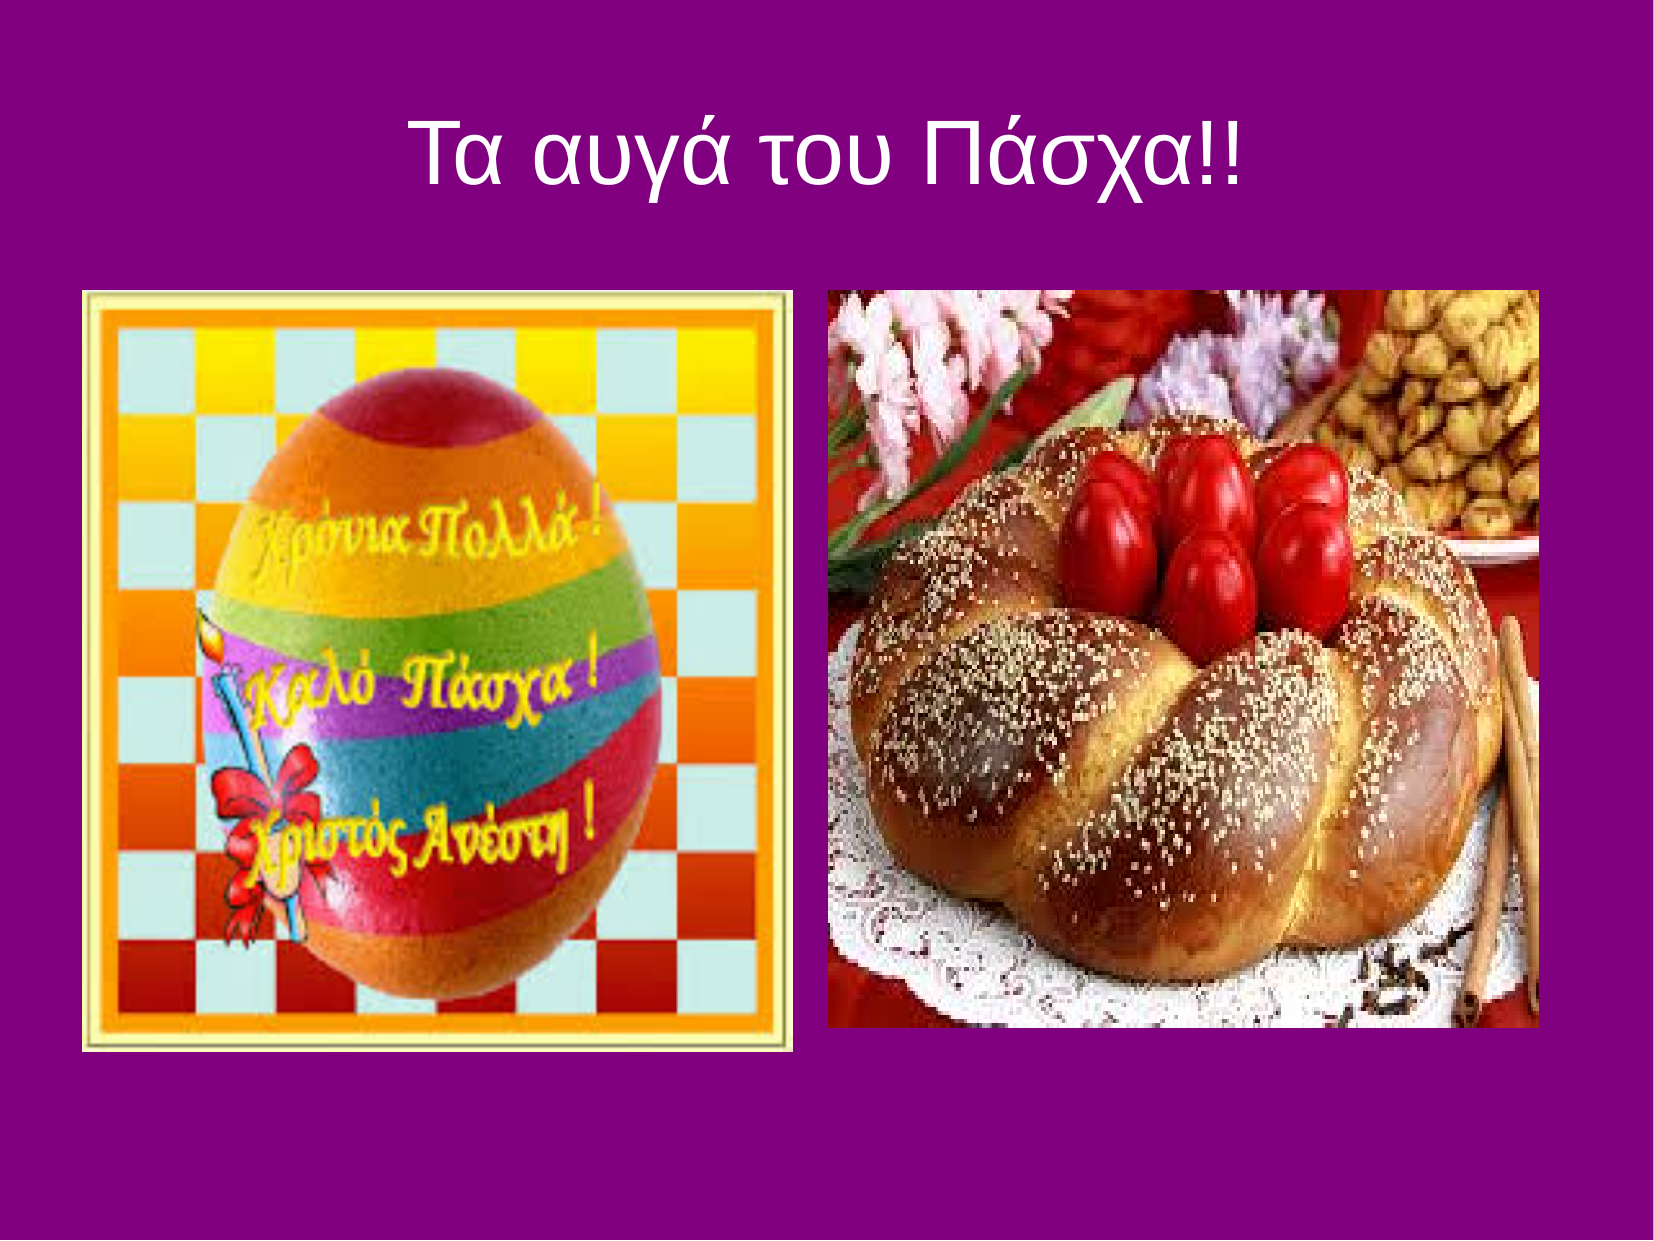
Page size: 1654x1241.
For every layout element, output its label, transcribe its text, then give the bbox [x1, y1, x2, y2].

title Τα αυγά του Πάσχα!! [82, 49, 1571, 257]
picture [82, 290, 793, 1052]
picture [828, 290, 1539, 1028]
